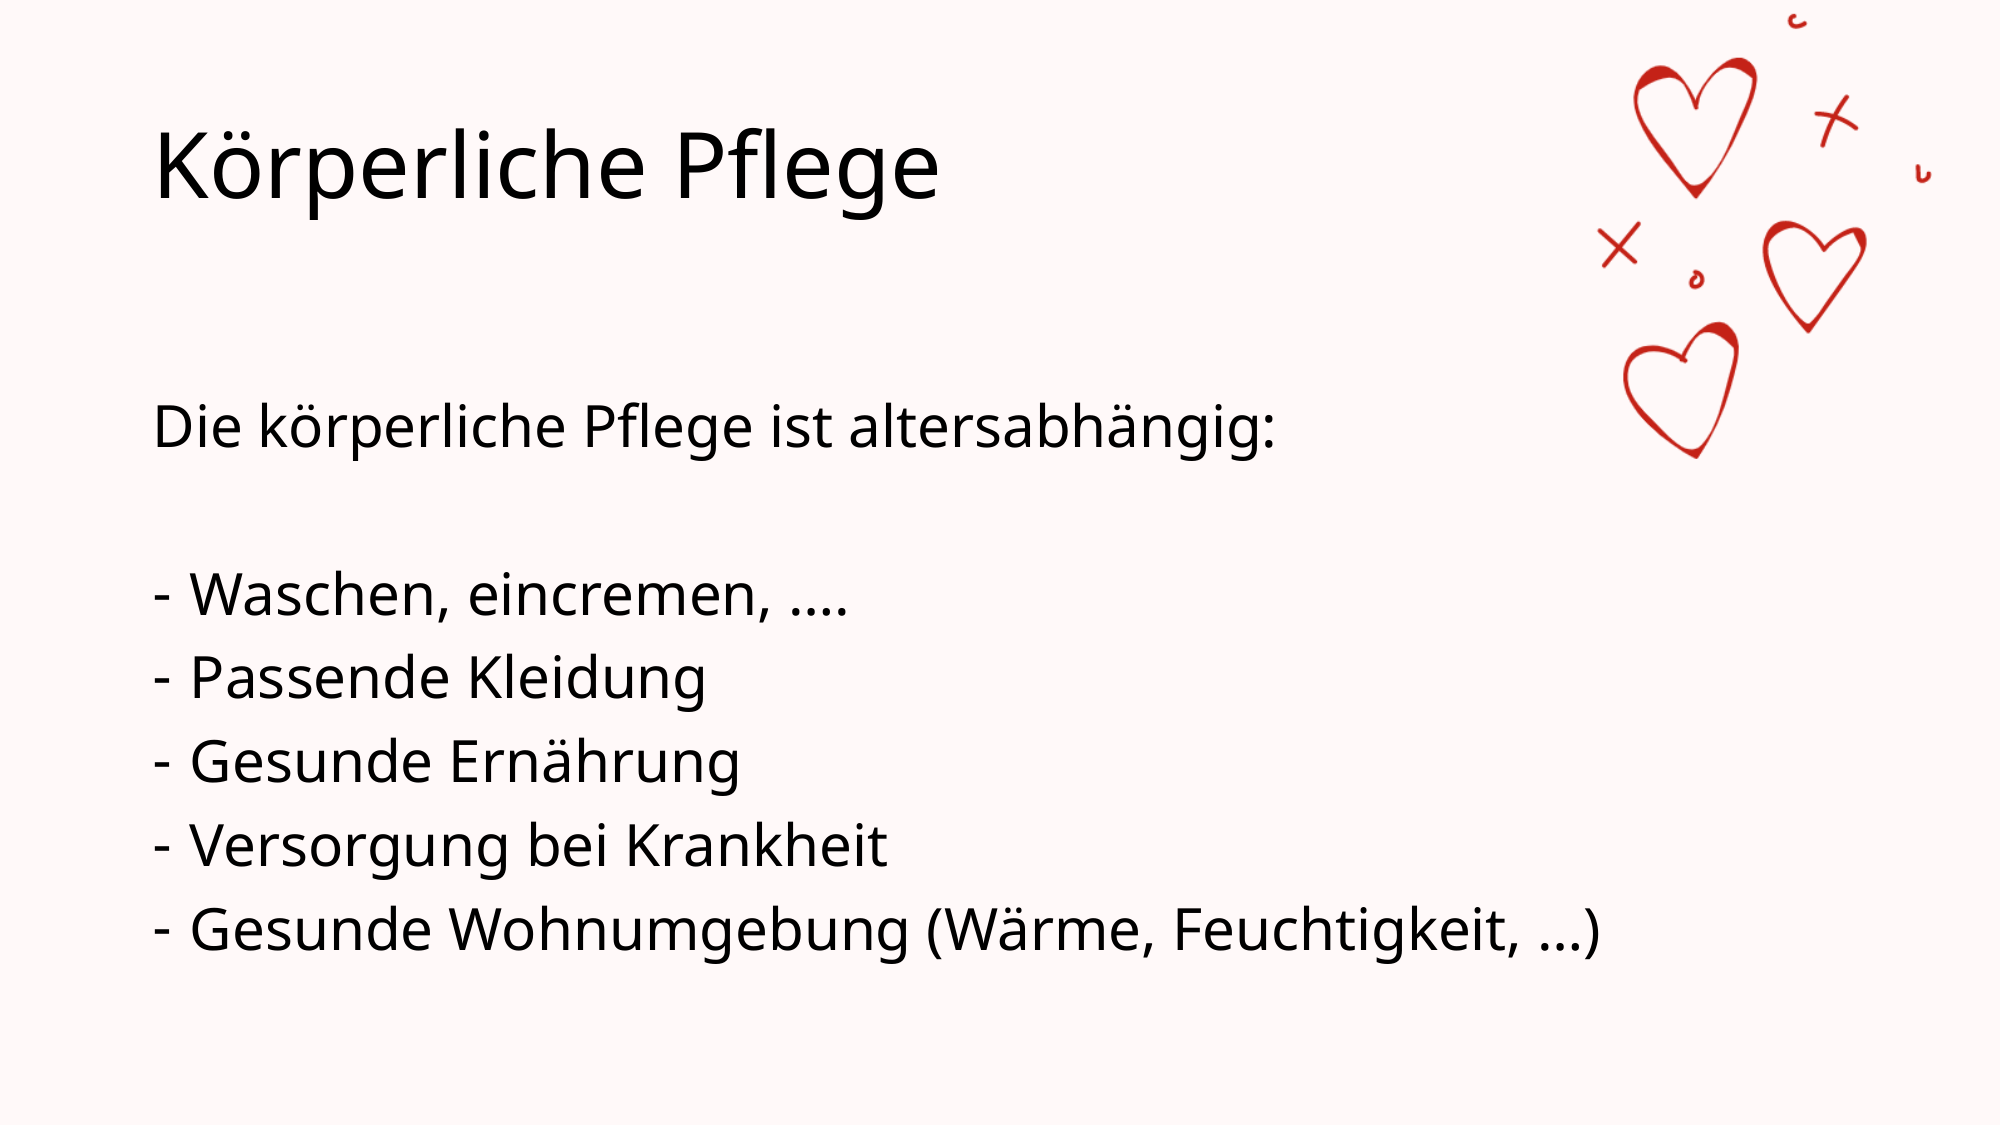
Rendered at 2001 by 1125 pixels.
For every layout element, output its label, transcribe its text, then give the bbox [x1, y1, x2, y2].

title Körperliche Pflege [137, 59, 1557, 278]
picture [1557, 0, 2000, 558]
list Die körperliche Pflege ist altersabhängig: Waschen, eincremen, …. Passende Kleidung Gesunde Ernährung Versorgung bei Krankheit Gesunde Wohnumgebung (Wärme, Feuchtigkeit, …) [137, 299, 1863, 1014]
